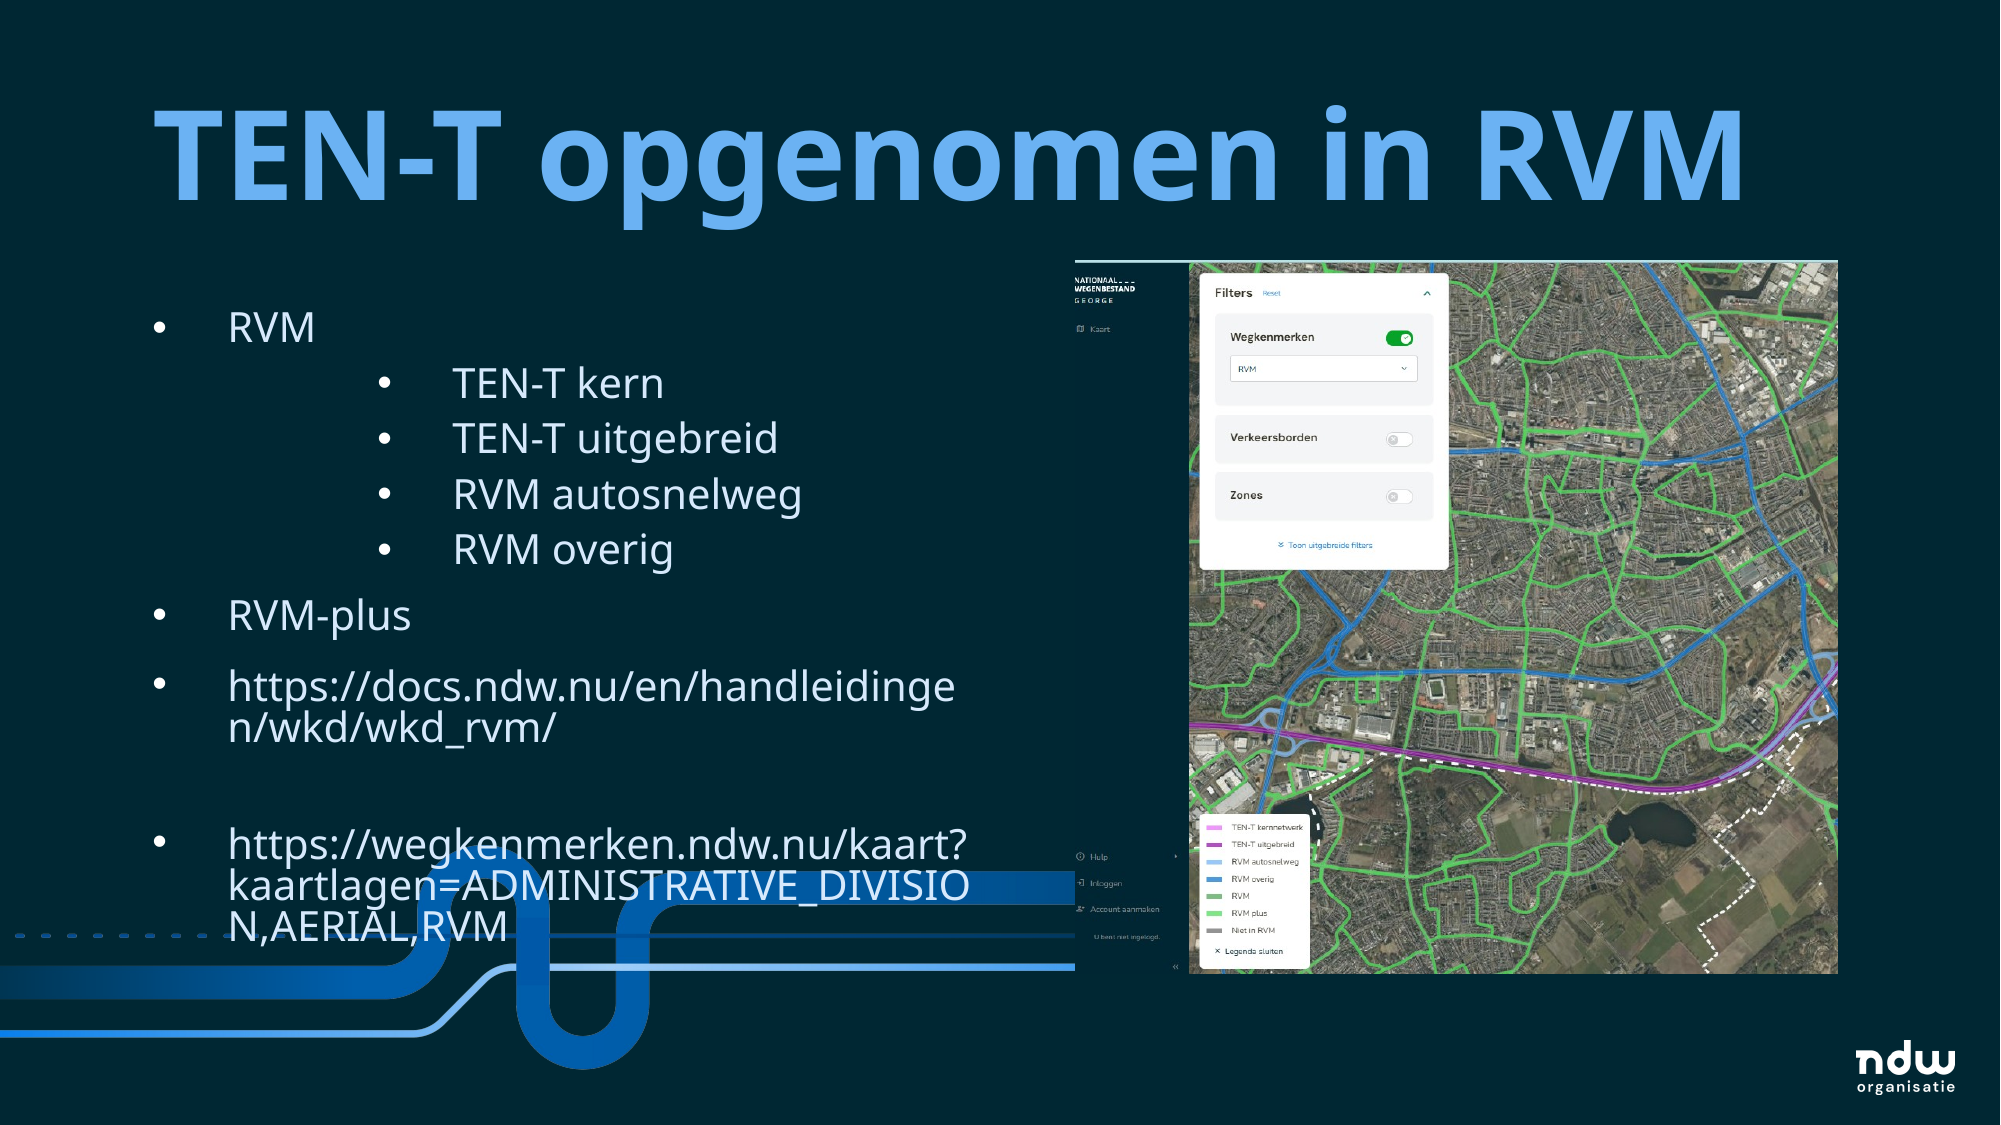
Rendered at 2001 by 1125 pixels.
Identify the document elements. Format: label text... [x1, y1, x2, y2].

list RVM TEN-T kern TEN-T uitgebreid RVM autosnelweg RVM overig RVM-plus https://docs.ndw.nu/en/handleidingen/wkd/wkd_rvm/ https://wegkenmerken.ndw.nu/kaart?kaartlagen=ADMINISTRATIVE_DIVISION,AERIAL,RVM [137, 299, 988, 1014]
picture [1080, 879, 1087, 887]
picture [1076, 324, 1085, 334]
picture [1076, 261, 1837, 973]
picture [1172, 964, 1179, 970]
picture [1092, 934, 1128, 941]
picture [1091, 326, 1113, 334]
picture [1091, 852, 1110, 863]
title TEN-T opgenomen in RVM [137, 59, 1863, 278]
picture [1125, 906, 1161, 913]
picture [1091, 879, 1123, 891]
picture [1076, 298, 1106, 304]
picture [1077, 906, 1085, 913]
picture [1077, 853, 1084, 864]
picture [1076, 276, 1136, 293]
picture [1091, 905, 1123, 913]
picture [1132, 934, 1161, 941]
